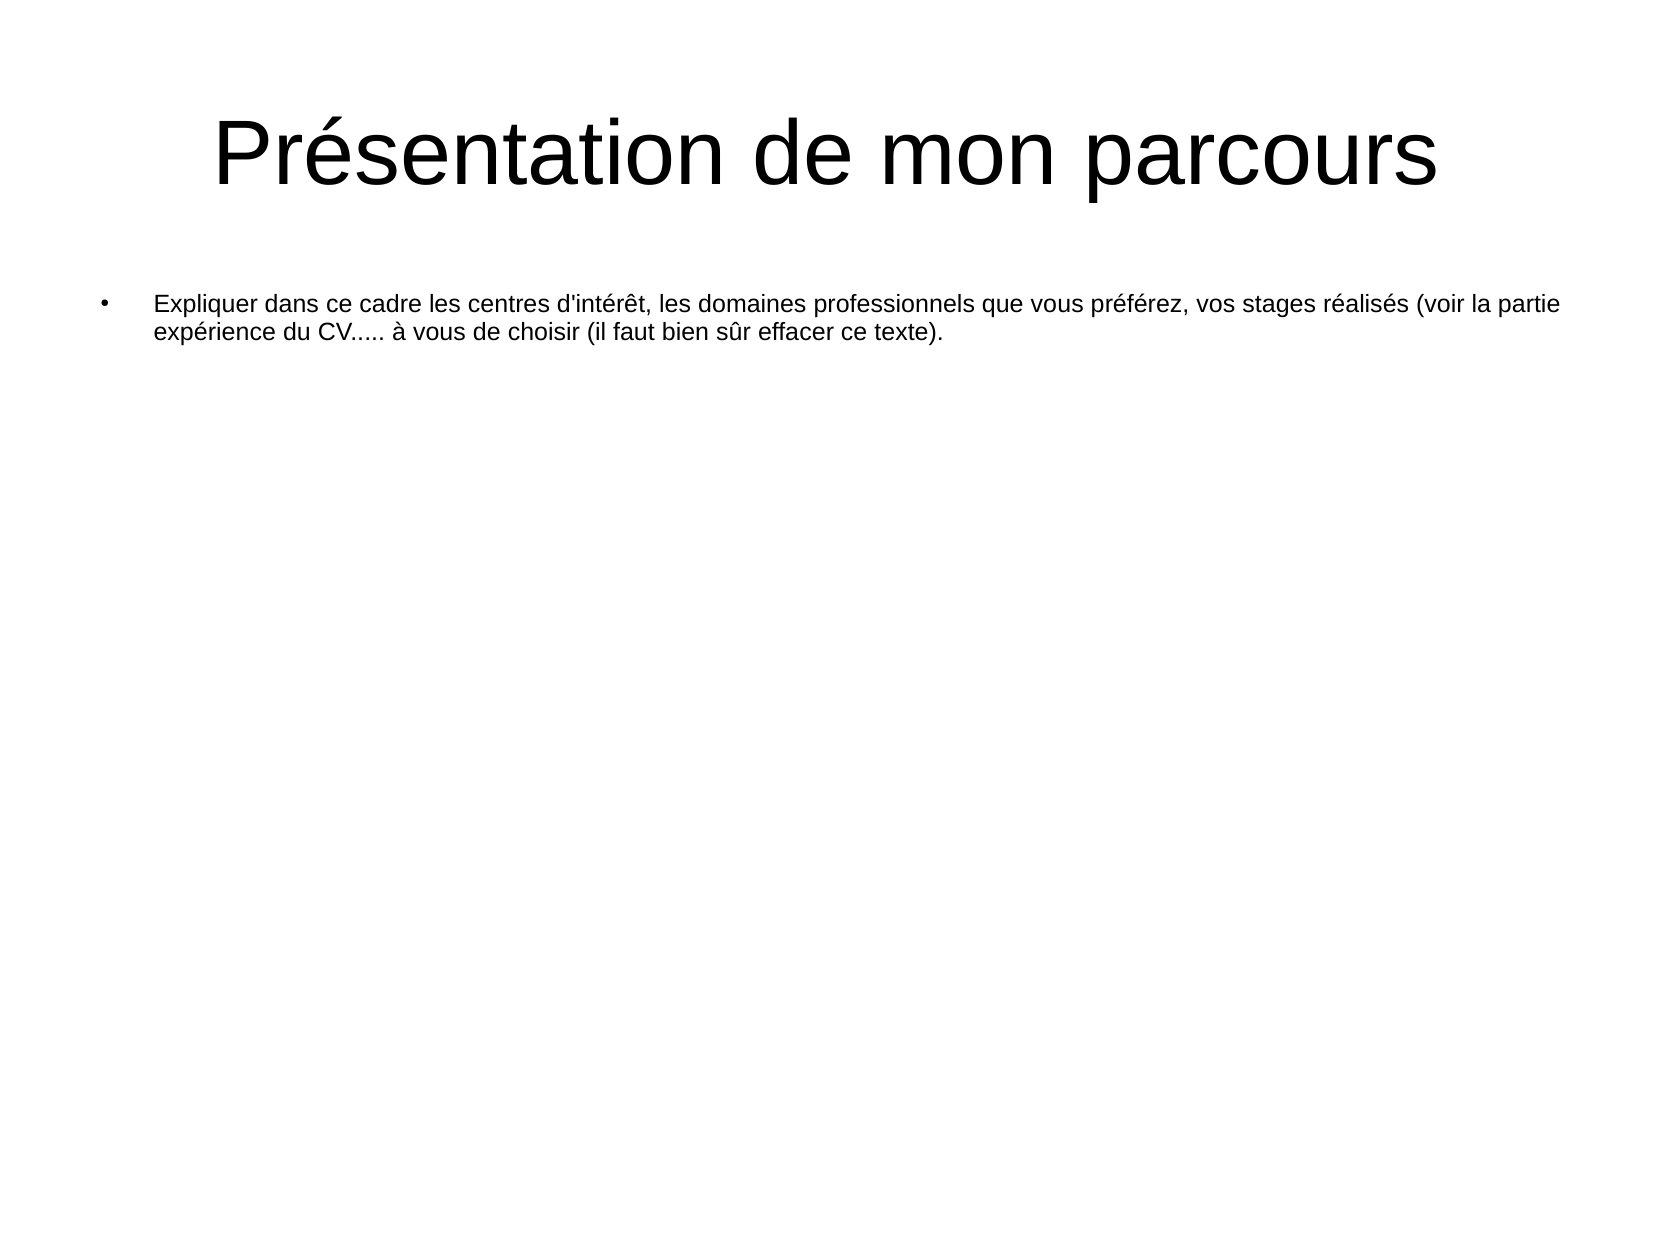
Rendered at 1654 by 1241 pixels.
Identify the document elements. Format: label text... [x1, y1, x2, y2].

list Expliquer dans ce cadre les centres d'intérêt, les domaines professionnels que vous préférez, vos stages réalisés (voir la partie expérience du CV..... à vous de choisir (il faut bien sûr effacer ce texte). [82, 290, 1571, 1109]
title Présentation de mon parcours [82, 49, 1571, 257]
